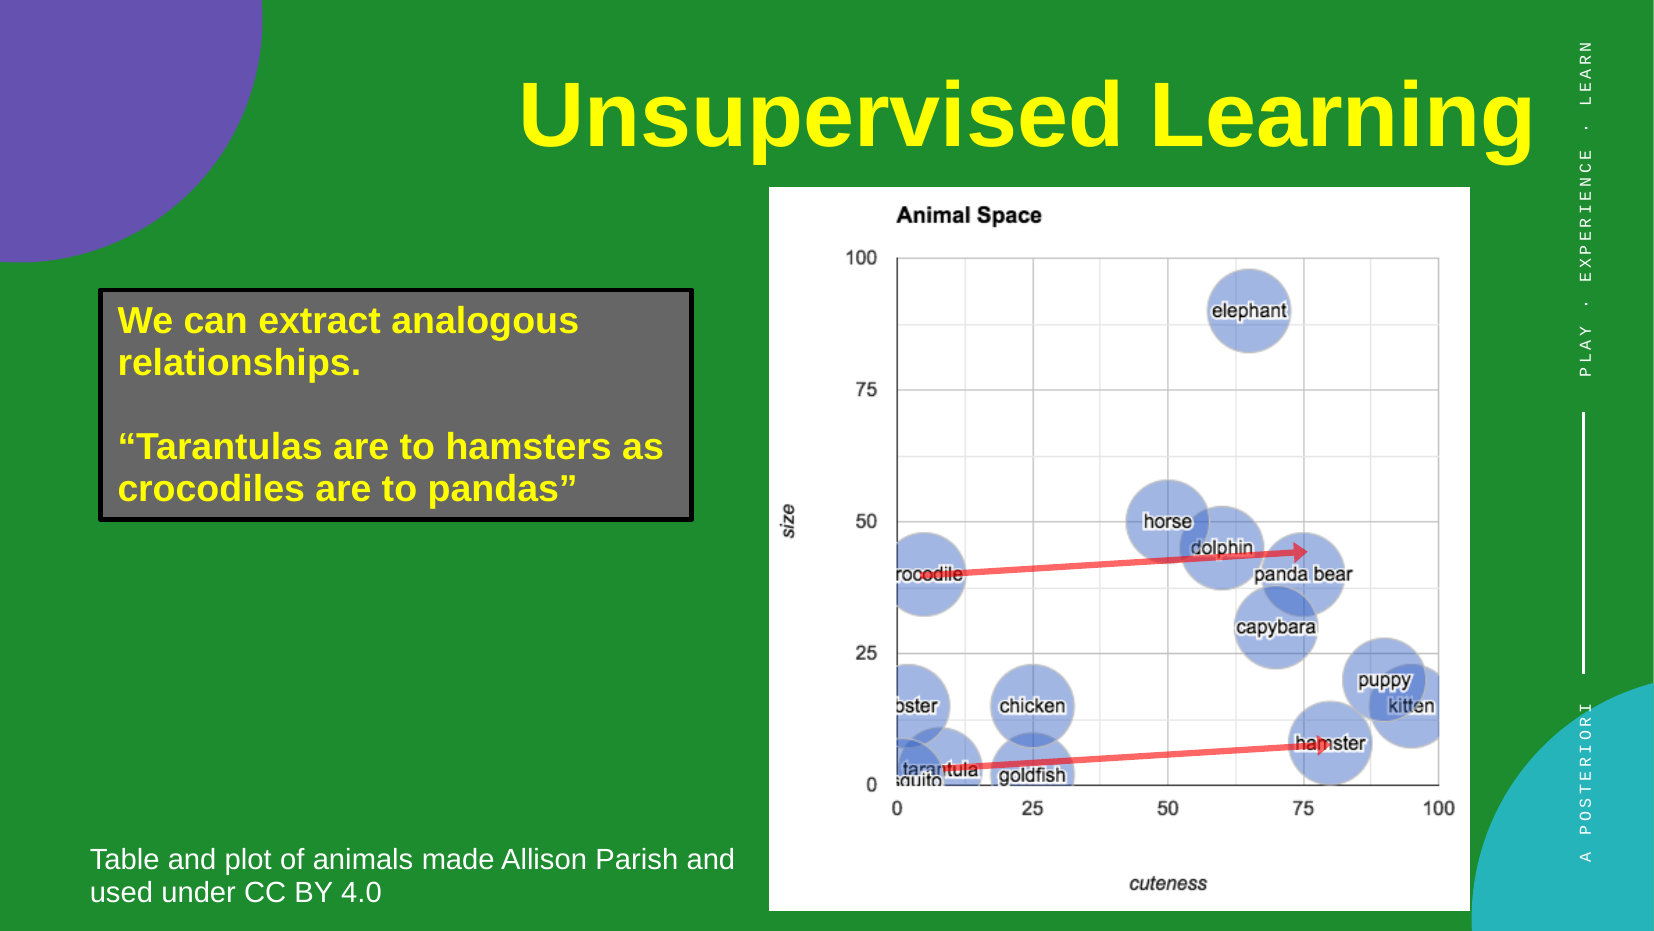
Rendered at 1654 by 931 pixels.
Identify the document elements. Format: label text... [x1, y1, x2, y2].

picture [769, 187, 1470, 911]
text_box Table and plot of animals made Allison Parish and used under CC BY 4.0 [75, 835, 821, 931]
title Unsupervised Learning [262, 37, 1538, 193]
text_box We can extract analogous relationships. “Tarantulas are to hamsters as crocodiles are to pandas” [100, 289, 692, 520]
